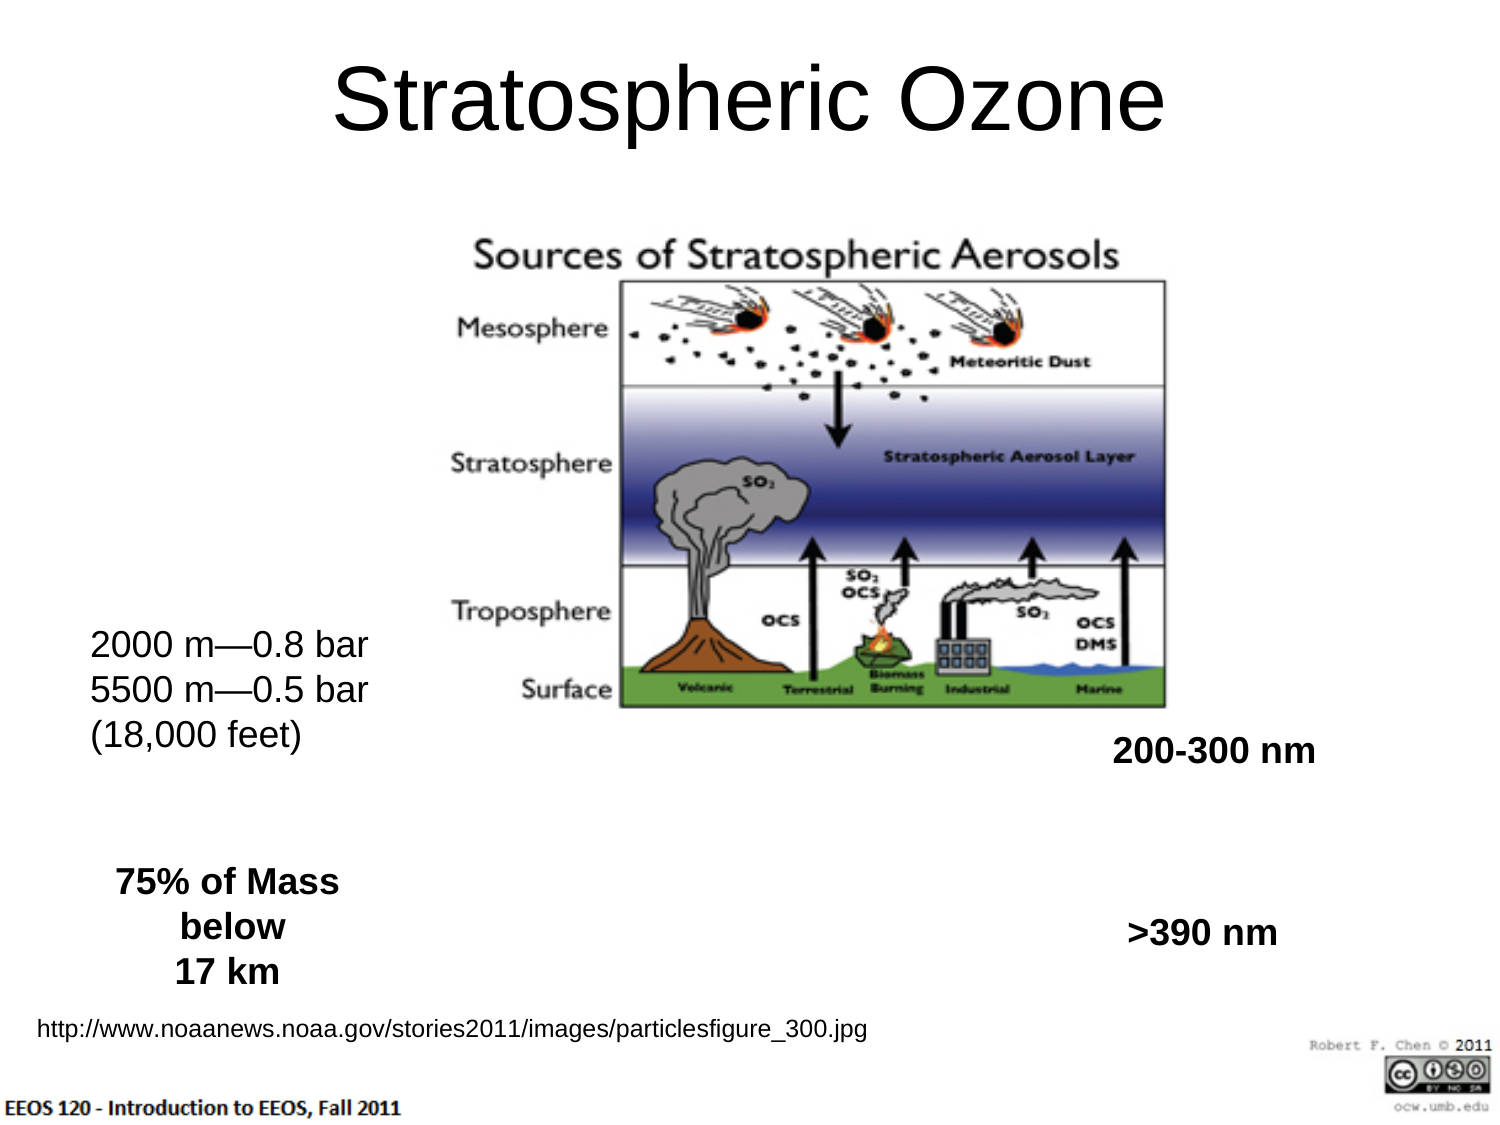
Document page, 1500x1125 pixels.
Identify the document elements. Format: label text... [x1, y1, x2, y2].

picture [0, 1090, 406, 1125]
title Stratospheric Ozone [75, 0, 1426, 188]
picture [435, 210, 1174, 721]
list [75, 262, 1426, 1006]
text_box http://www.noaanews.noaa.gov/stories2011/images/particlesfigure_300.jpg [22, 1005, 1291, 1066]
picture [1299, 1029, 1500, 1125]
